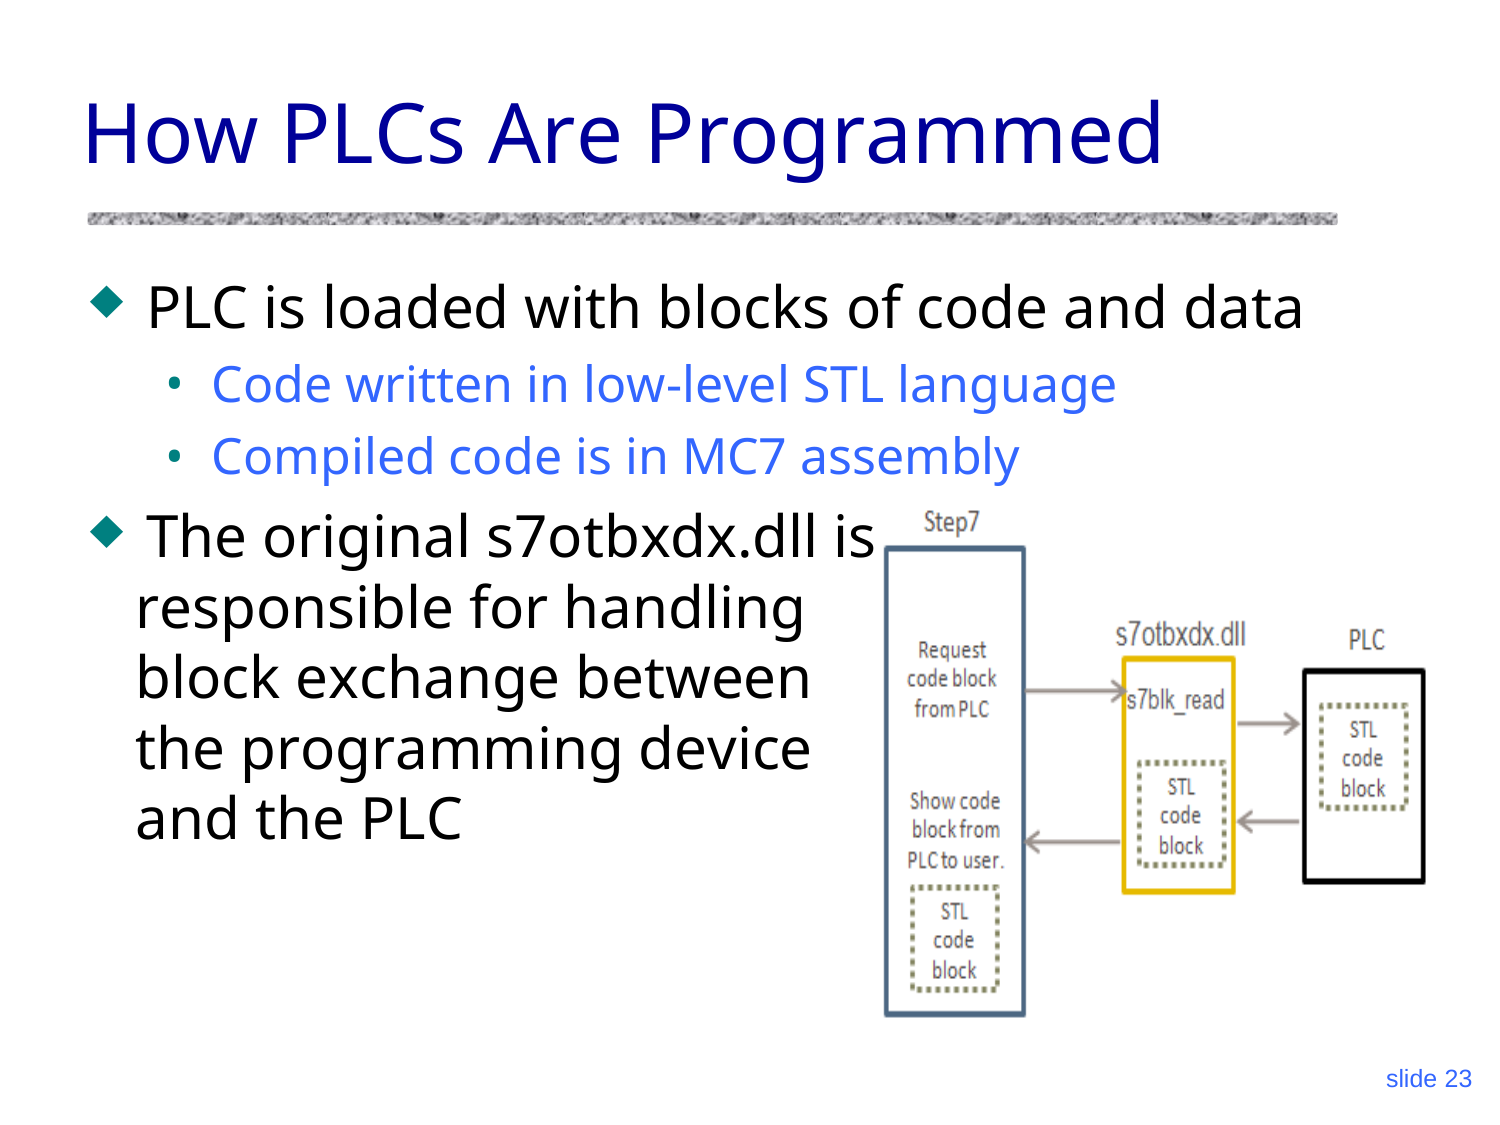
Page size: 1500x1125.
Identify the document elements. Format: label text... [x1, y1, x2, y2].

title How PLCs Are Programmed [66, 37, 1342, 188]
picture [87, 212, 1338, 226]
picture [875, 500, 1430, 1026]
list PLC is loaded with blocks of code and data Code written in low-level STL language Compiled code is in MC7 assembly The original s7otbxdx.dll is responsible for handling block exchange between the programming device and the PLC [74, 262, 1417, 1063]
text_box slide <number> [1174, 1025, 1488, 1101]
